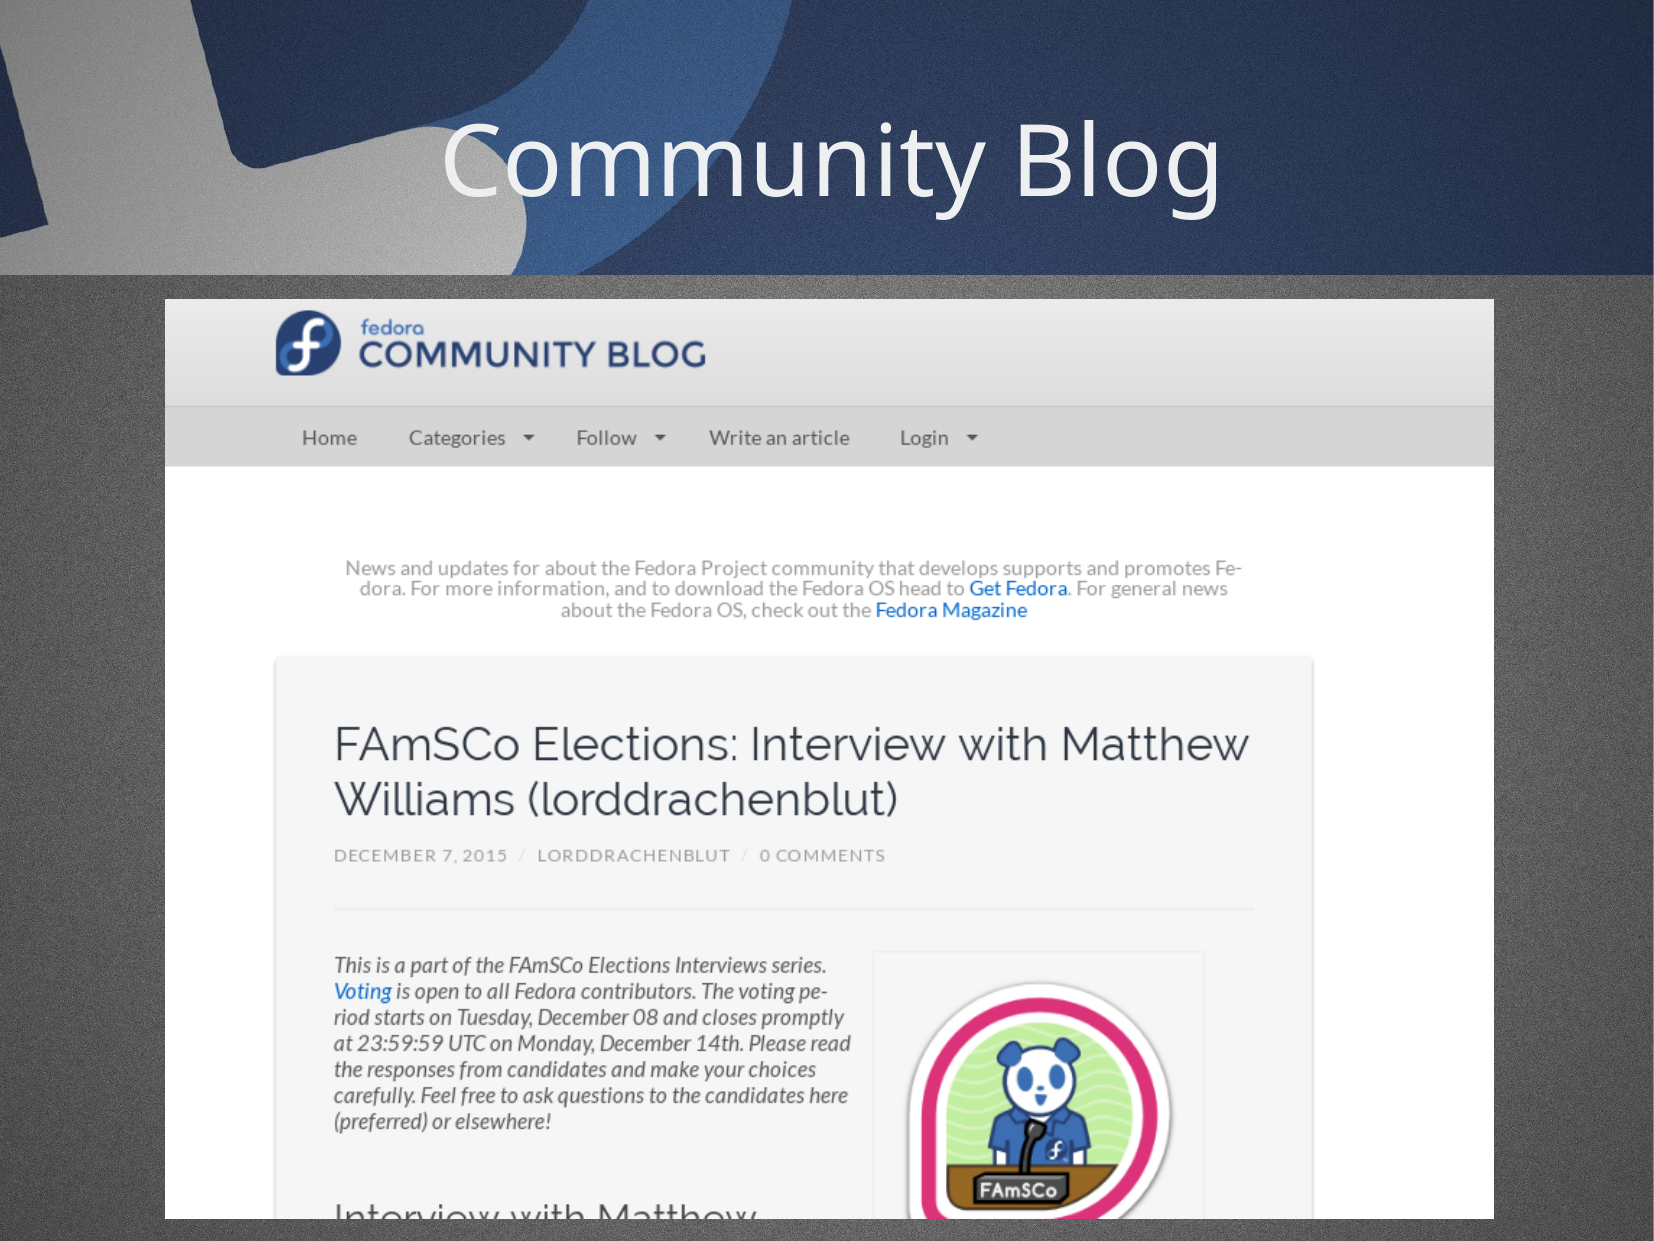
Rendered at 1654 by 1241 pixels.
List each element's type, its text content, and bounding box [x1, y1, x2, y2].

picture [0, 0, 1654, 1241]
text_box Community Blog [88, 58, 1577, 266]
